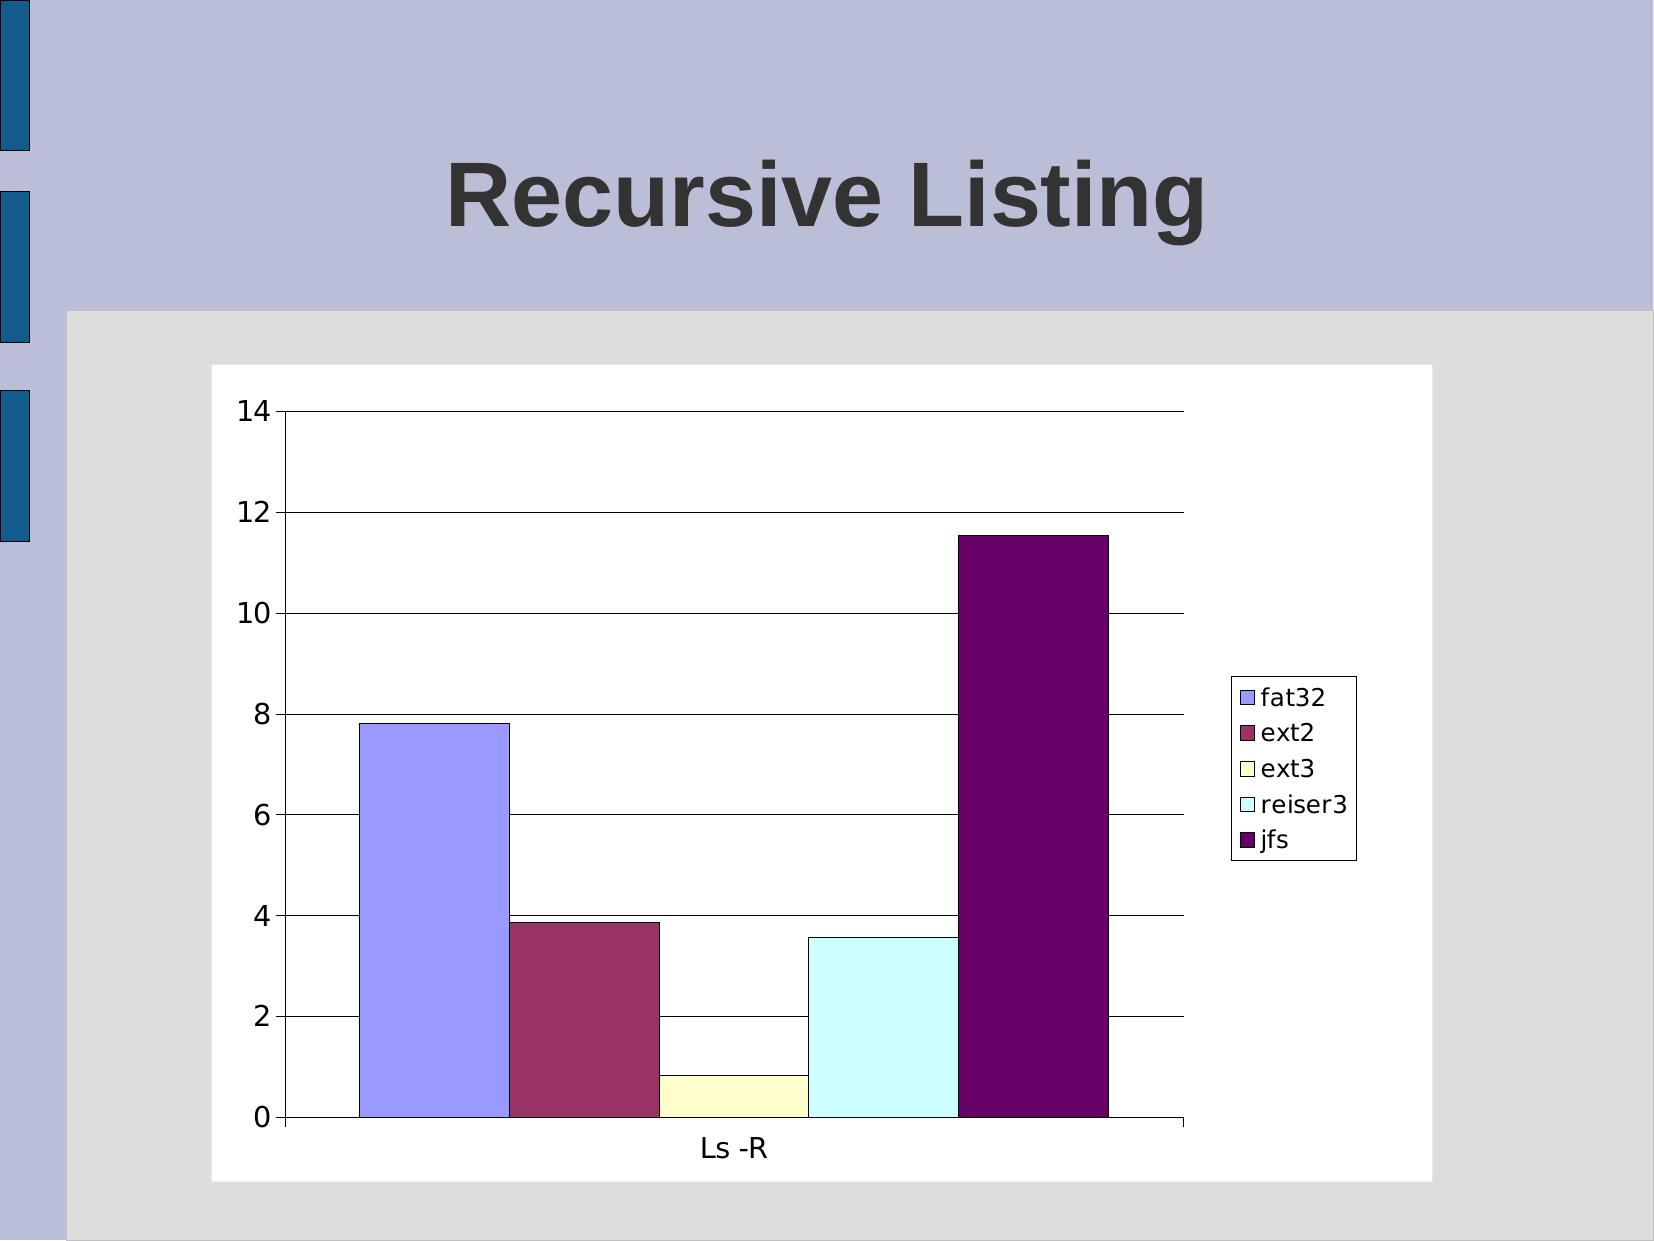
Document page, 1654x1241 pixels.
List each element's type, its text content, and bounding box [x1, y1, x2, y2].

title Recursive Listing [121, 91, 1534, 299]
chart [211, 364, 1433, 1182]
